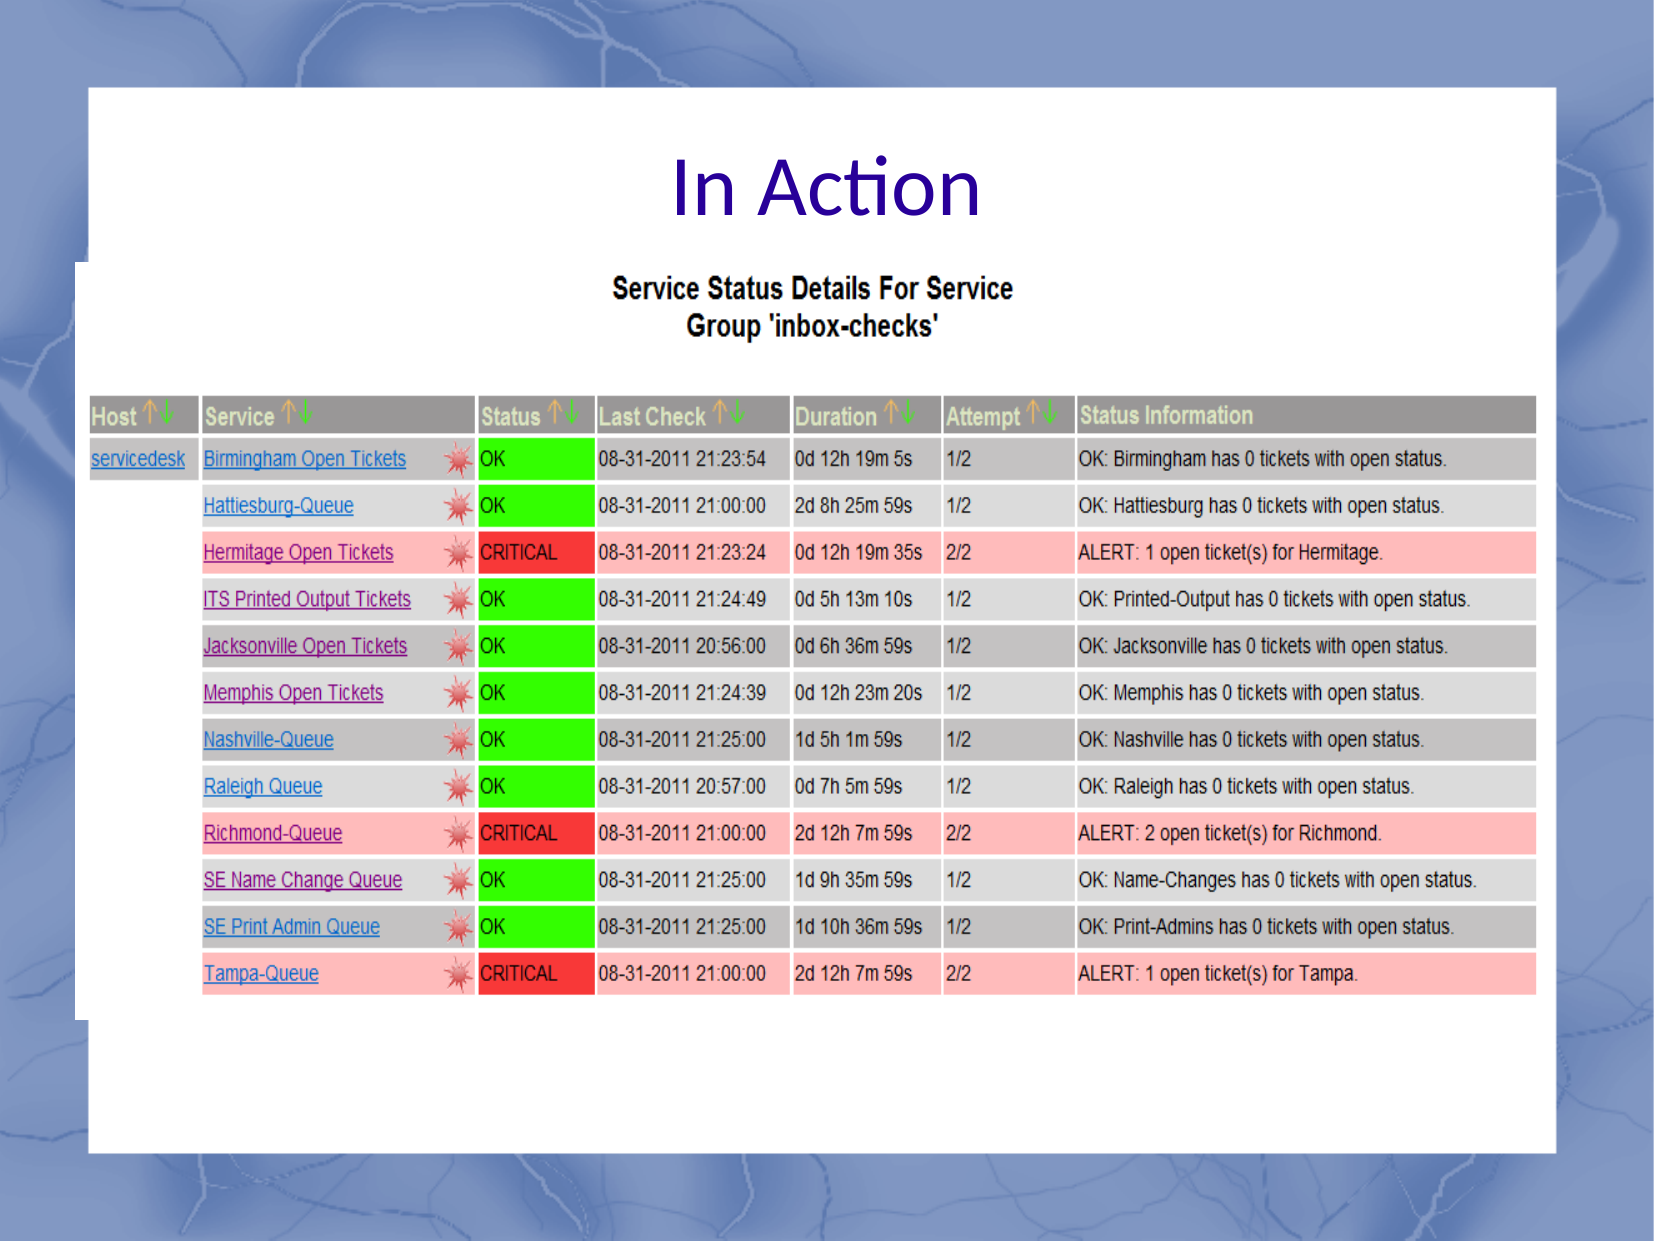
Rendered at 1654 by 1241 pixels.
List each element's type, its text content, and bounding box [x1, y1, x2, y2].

picture [0, 0, 1654, 1241]
title In Action [118, 90, 1536, 262]
